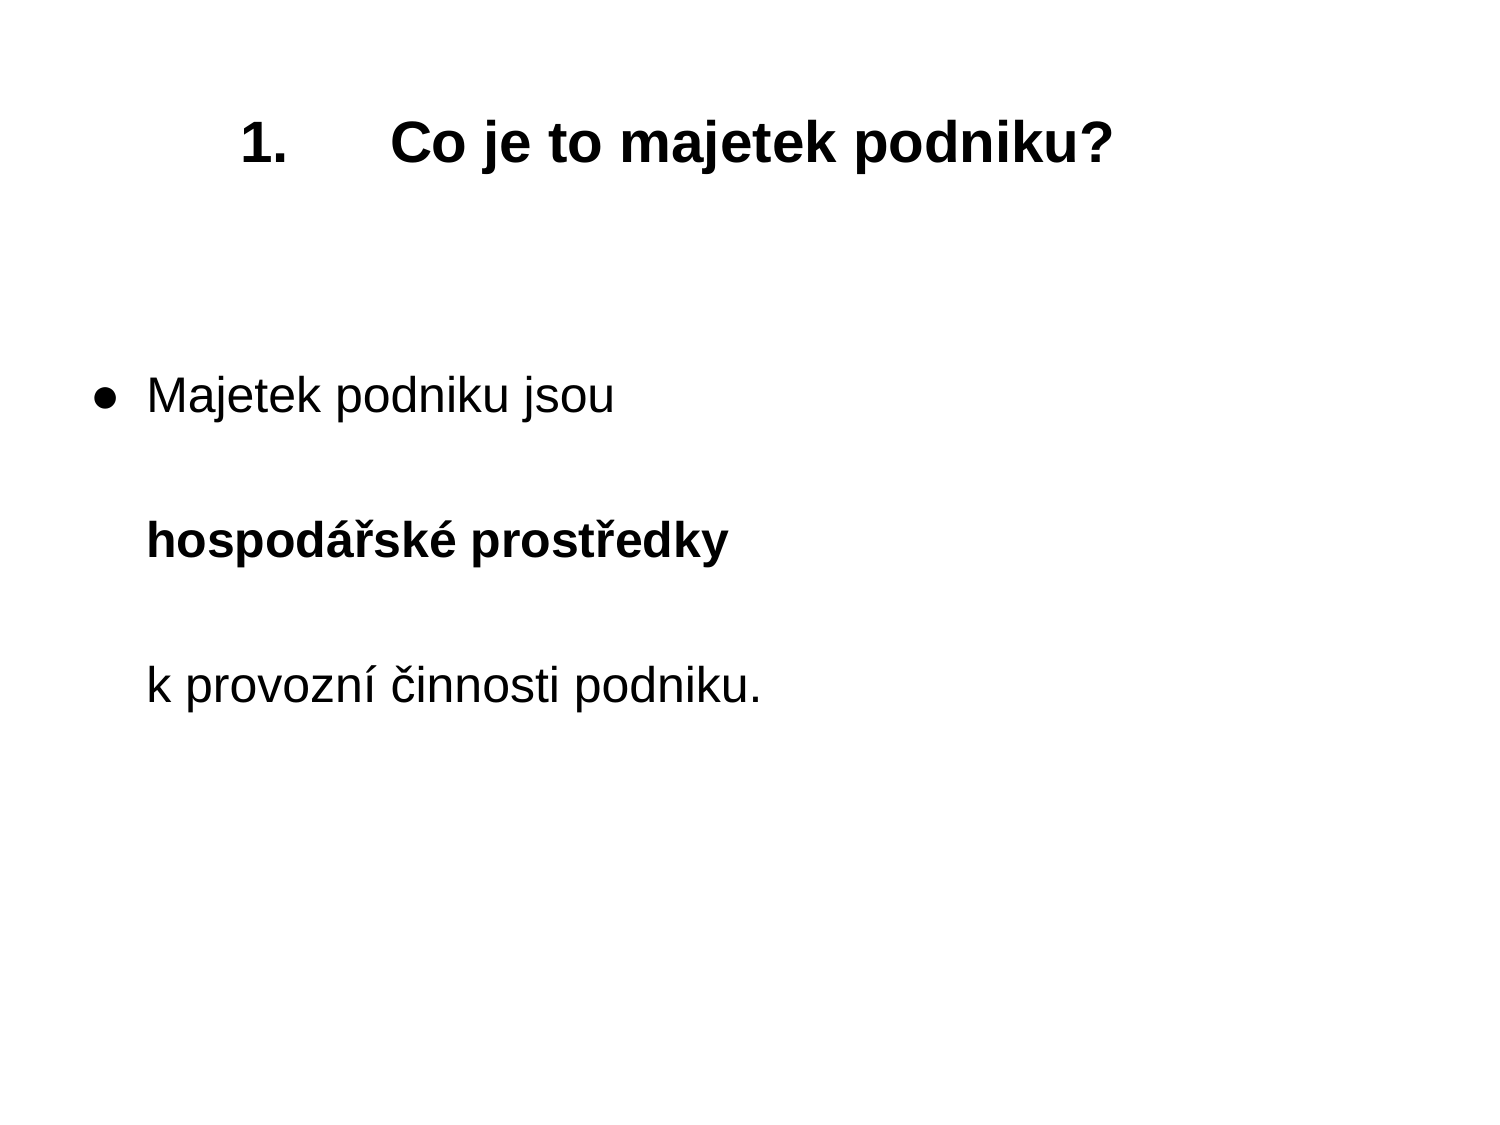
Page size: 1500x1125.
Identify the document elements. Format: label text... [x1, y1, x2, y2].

list ● Majetek podniku jsou hospodářské prostředky k provozní činnosti podniku. [75, 262, 1426, 1006]
title 1. Co je to majetek podniku? [75, 45, 1426, 233]
